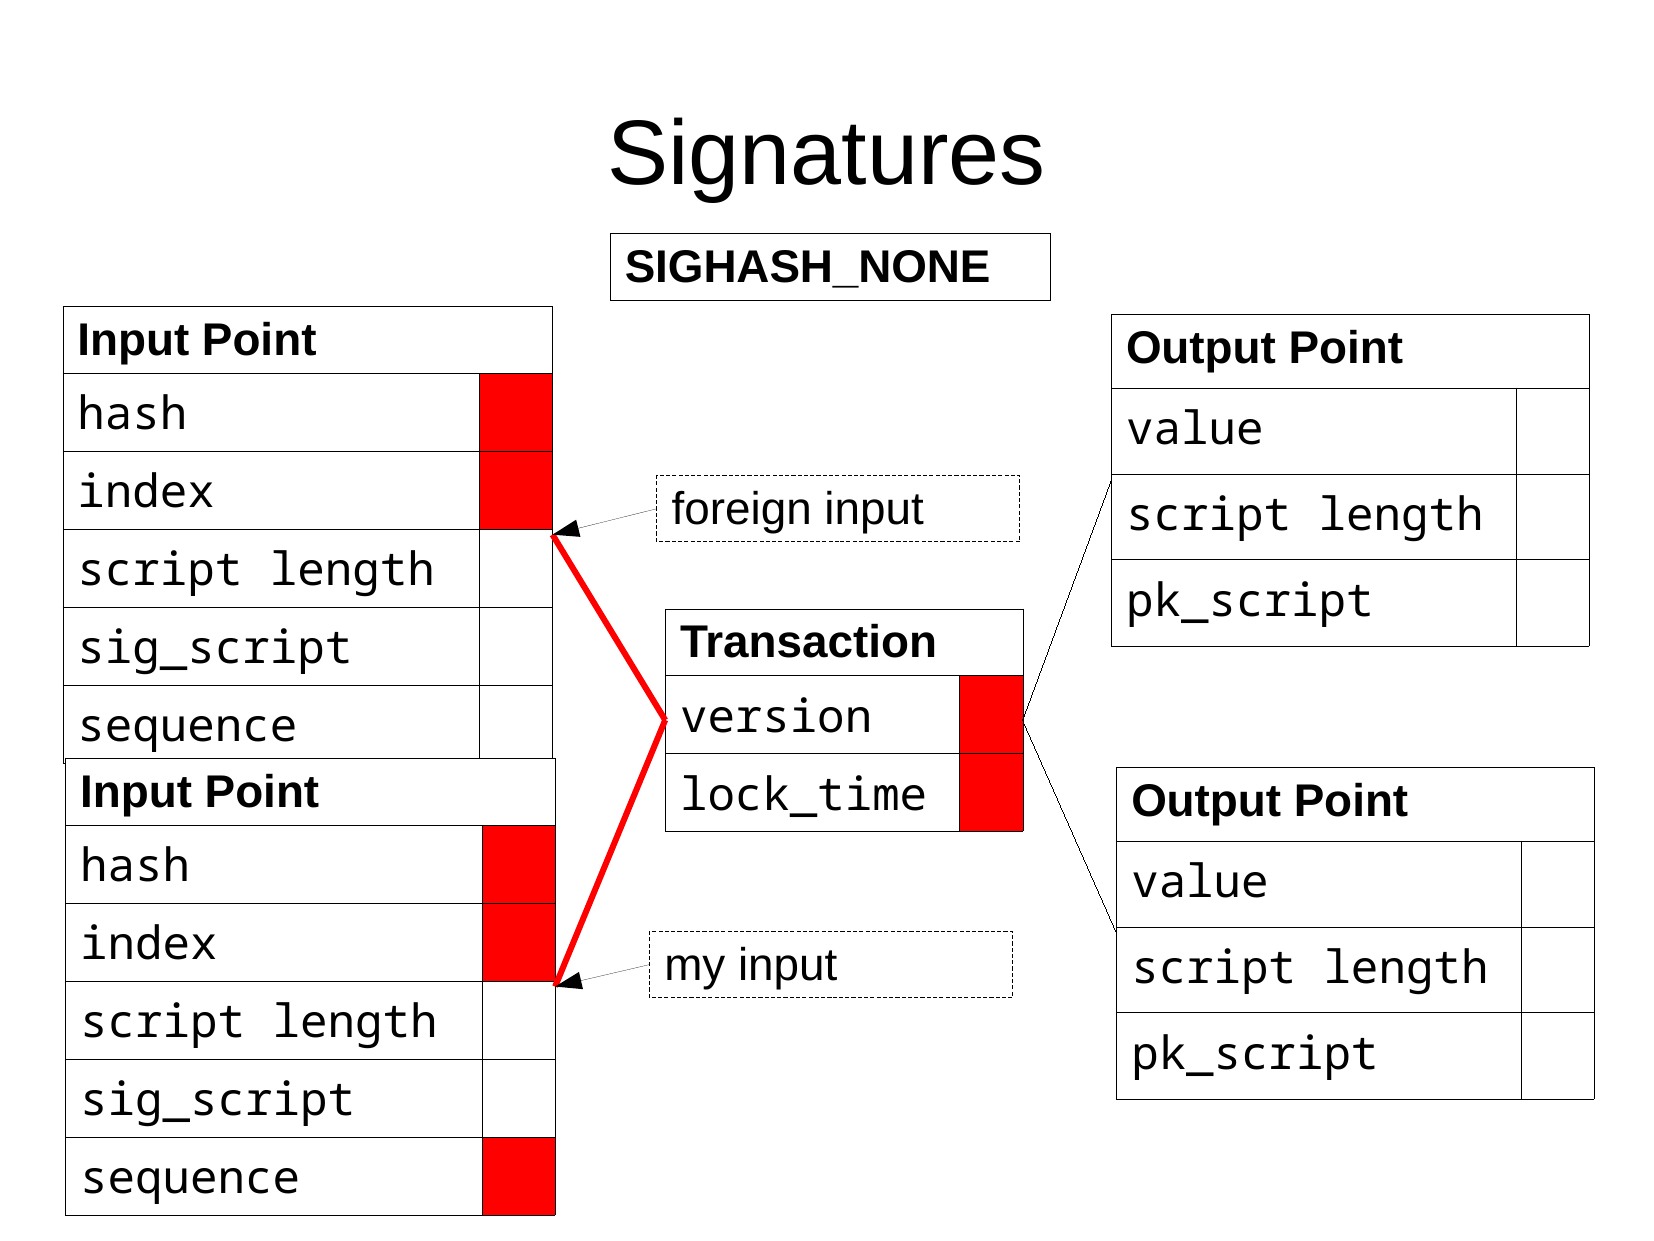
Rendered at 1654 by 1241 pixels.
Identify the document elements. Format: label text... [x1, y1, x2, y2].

table_cell lock_time [666, 754, 959, 831]
table_cell sig_script [66, 1060, 482, 1137]
table_cell pk_script [1112, 560, 1516, 646]
table_cell [480, 374, 552, 451]
table_header Input Point [66, 759, 555, 825]
table_cell value [1117, 842, 1521, 927]
table_header Output Point [1112, 315, 1589, 388]
table_header Input Point [64, 307, 552, 373]
table_cell index [66, 904, 482, 981]
table_cell index [64, 452, 479, 529]
table_cell [960, 754, 1023, 831]
table_cell hash [66, 826, 482, 903]
table_header Transaction [666, 610, 1023, 675]
title Signatures [82, 56, 1571, 250]
table_cell sequence [64, 686, 479, 763]
table_cell [1517, 560, 1589, 646]
table_cell [483, 982, 555, 1059]
table_cell [480, 452, 552, 529]
table_cell value [1112, 389, 1516, 474]
table_cell [483, 826, 555, 903]
table_cell script length [1117, 928, 1521, 1012]
text_box my input [649, 931, 1013, 998]
table_cell [1522, 1013, 1594, 1099]
table_cell script length [1112, 475, 1516, 559]
table_cell [483, 1138, 555, 1215]
table_cell script length [64, 530, 479, 607]
table_cell [480, 686, 552, 758]
table_cell [1517, 389, 1589, 474]
table_cell [480, 530, 552, 607]
table_header Output Point [1117, 768, 1594, 841]
table_cell [483, 904, 555, 981]
table_cell sig_script [64, 608, 479, 685]
table_cell [1522, 842, 1594, 927]
table_cell script length [66, 982, 482, 1059]
table_cell [960, 676, 1023, 753]
table_cell hash [64, 374, 479, 451]
table_cell [480, 608, 552, 685]
table_cell [1517, 475, 1589, 559]
table_cell [483, 1060, 555, 1137]
text_box SIGHASH_NONE [610, 233, 1051, 301]
text_box foreign input [656, 475, 1020, 542]
table_cell sequence [66, 1138, 482, 1215]
table_cell pk_script [1117, 1013, 1521, 1099]
table_cell version [666, 676, 959, 753]
table_cell [1522, 928, 1594, 1012]
